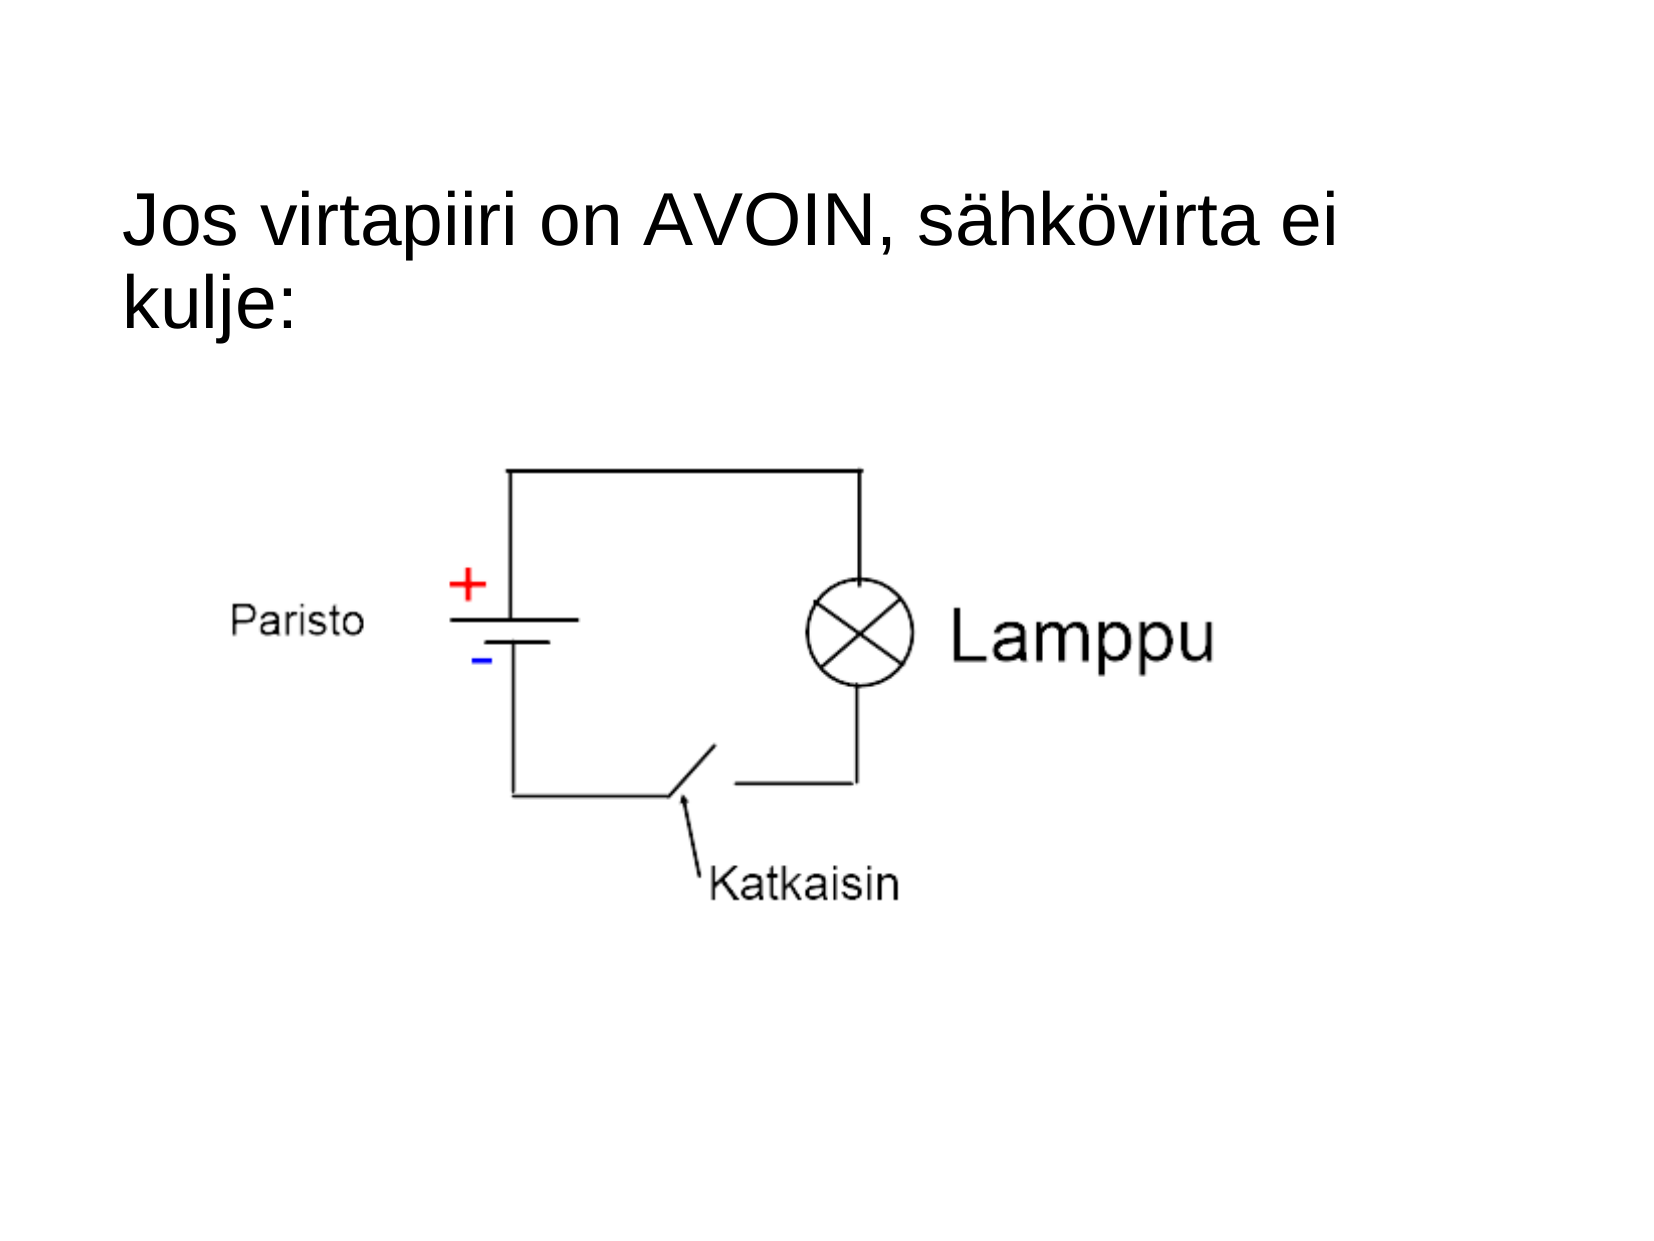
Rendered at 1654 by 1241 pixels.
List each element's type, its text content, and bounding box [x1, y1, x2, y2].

text_box Jos virtapiiri on AVOIN, sähkövirta ei kulje: [108, 165, 1489, 433]
picture [206, 413, 1241, 963]
